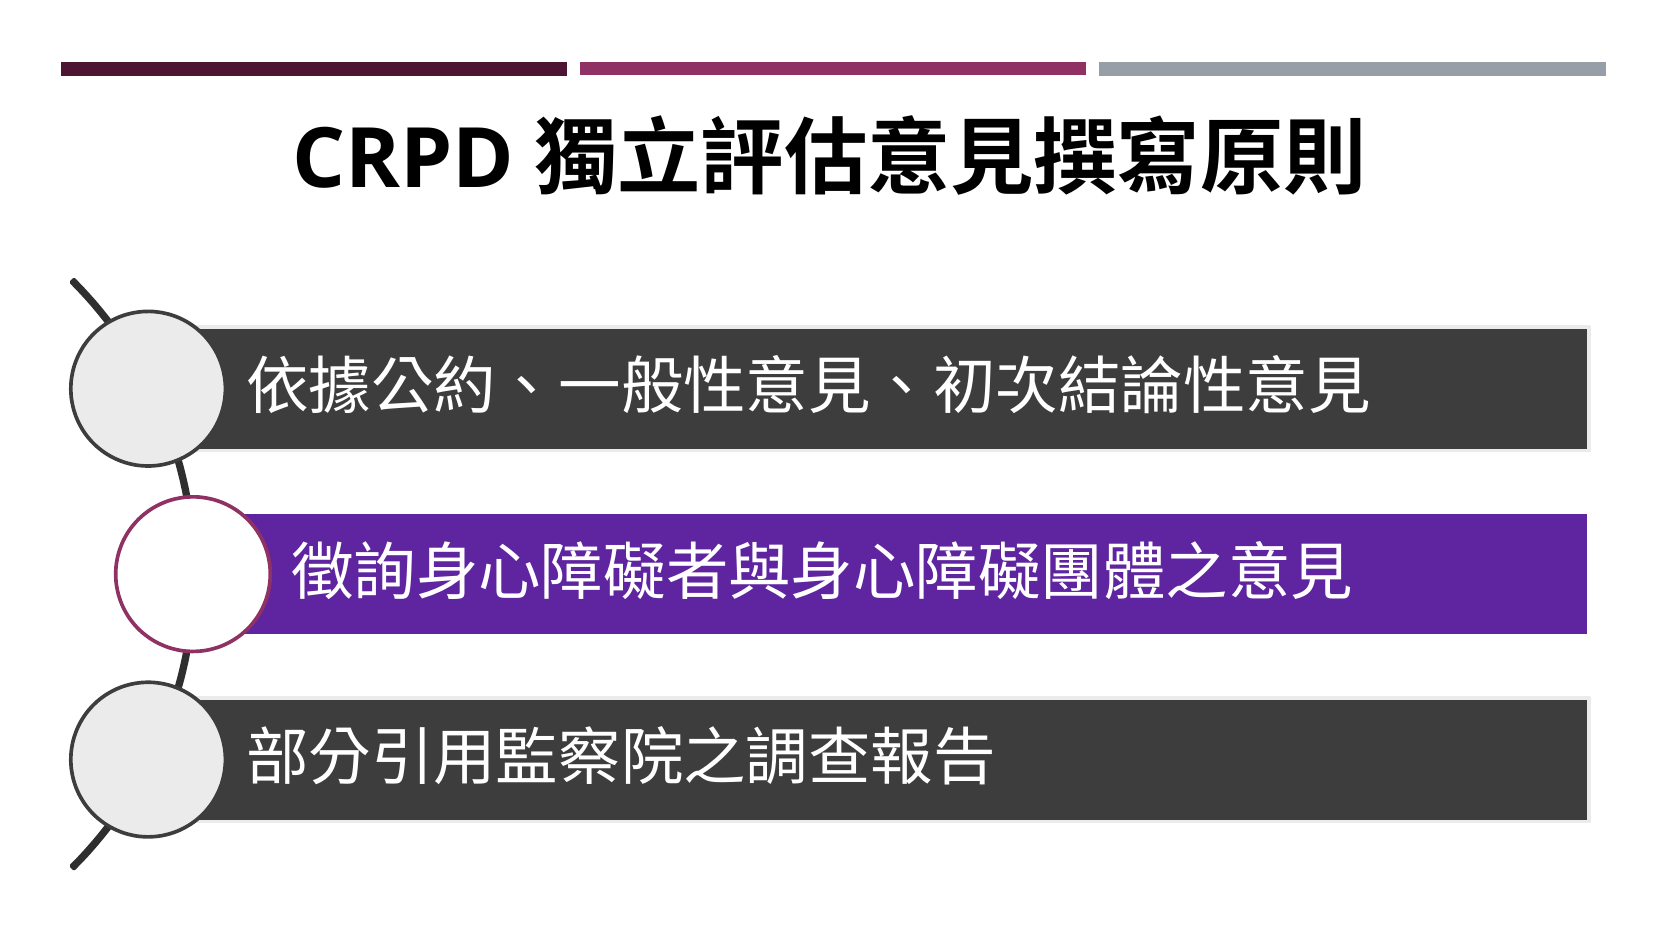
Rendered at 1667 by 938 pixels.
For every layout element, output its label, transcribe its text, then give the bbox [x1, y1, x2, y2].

text_box [70, 682, 226, 837]
text_box 依據公約、一般性意見、初次結論性意見 [195, 326, 1590, 451]
title CRPD獨立評估意見撰寫原則 [62, 94, 1598, 213]
text_box 徵詢身心障礙者與身心障礙團體之意見 [241, 512, 1590, 636]
text_box [115, 496, 271, 652]
text_box [70, 311, 226, 467]
text_box 部分引用監察院之調查報告 [195, 697, 1590, 822]
